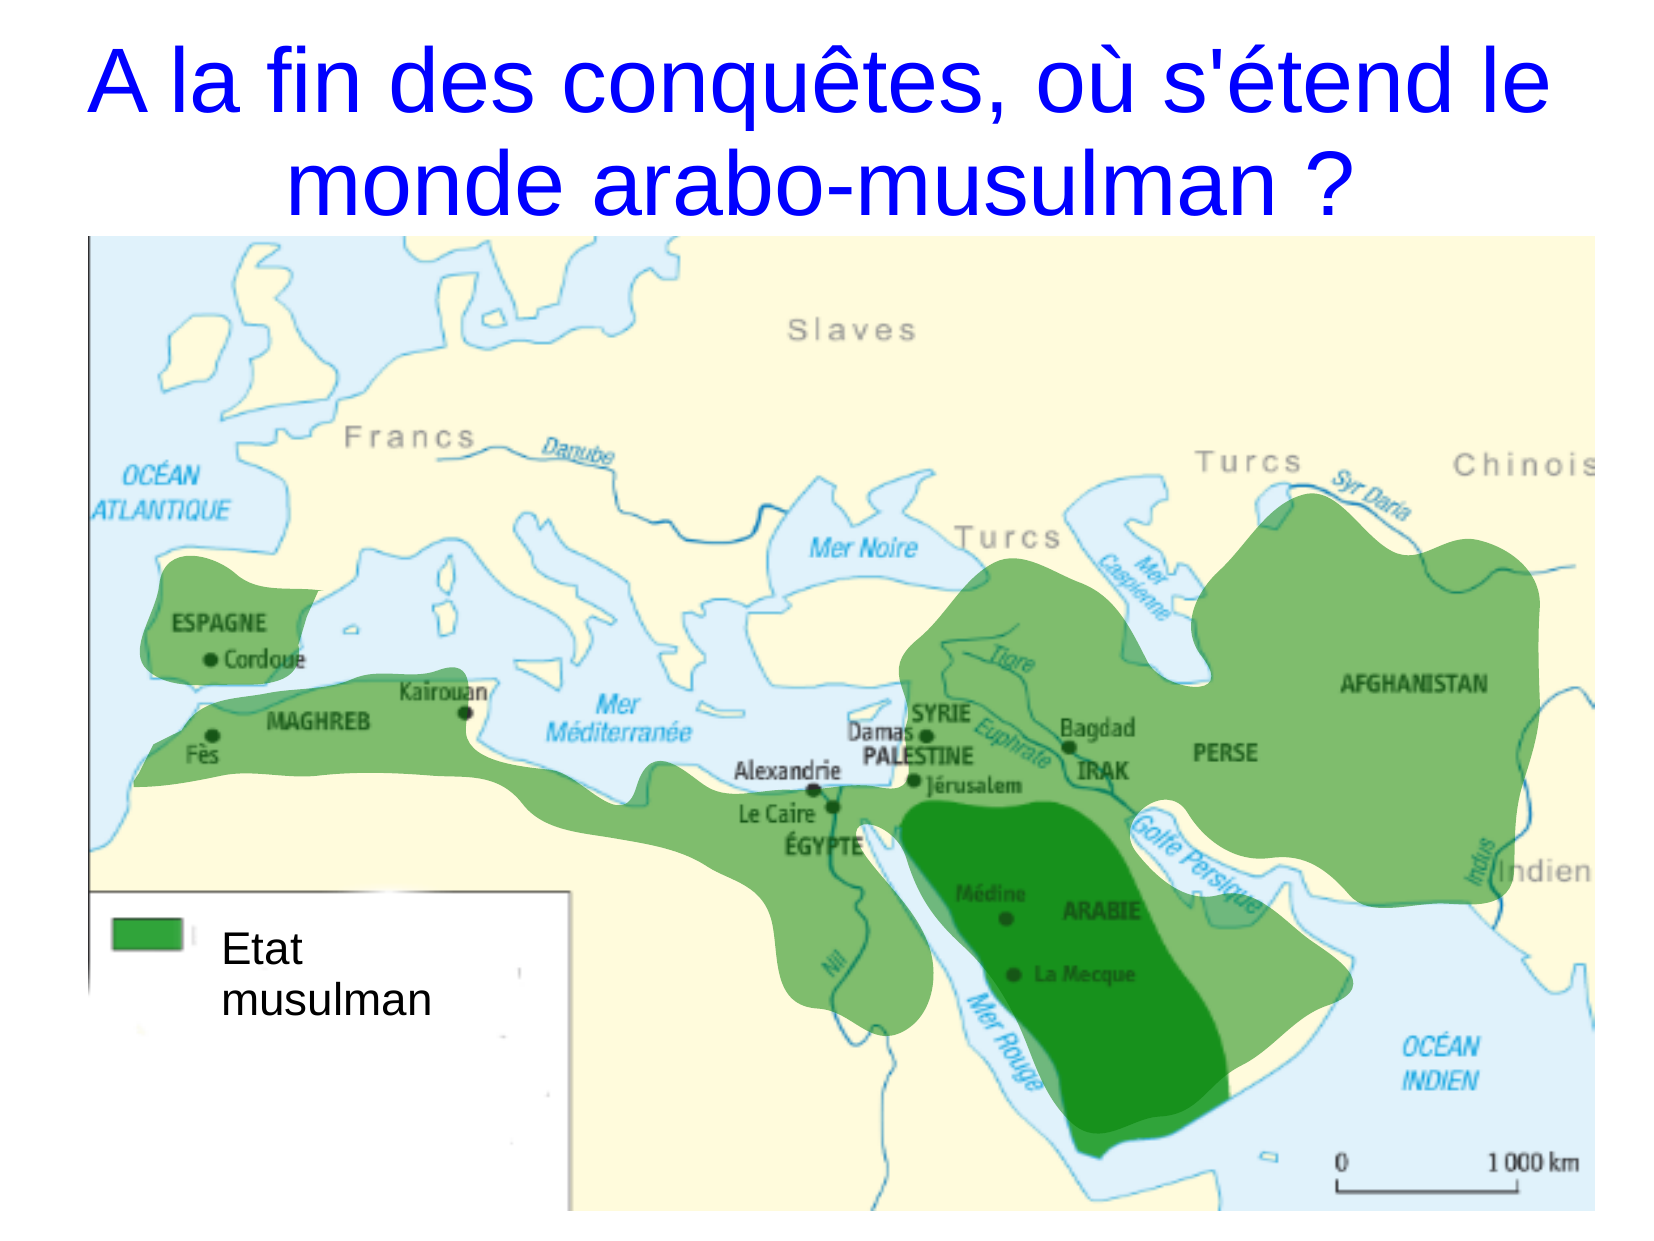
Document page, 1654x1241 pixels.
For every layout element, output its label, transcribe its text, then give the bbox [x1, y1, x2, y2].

title A la fin des conquêtes, où s'étend le monde arabo-musulman ? [76, 29, 1565, 235]
text_box [133, 493, 1540, 1134]
text_box Etat musulman [206, 915, 532, 1033]
picture [88, 236, 1595, 1211]
text_box [139, 555, 324, 686]
